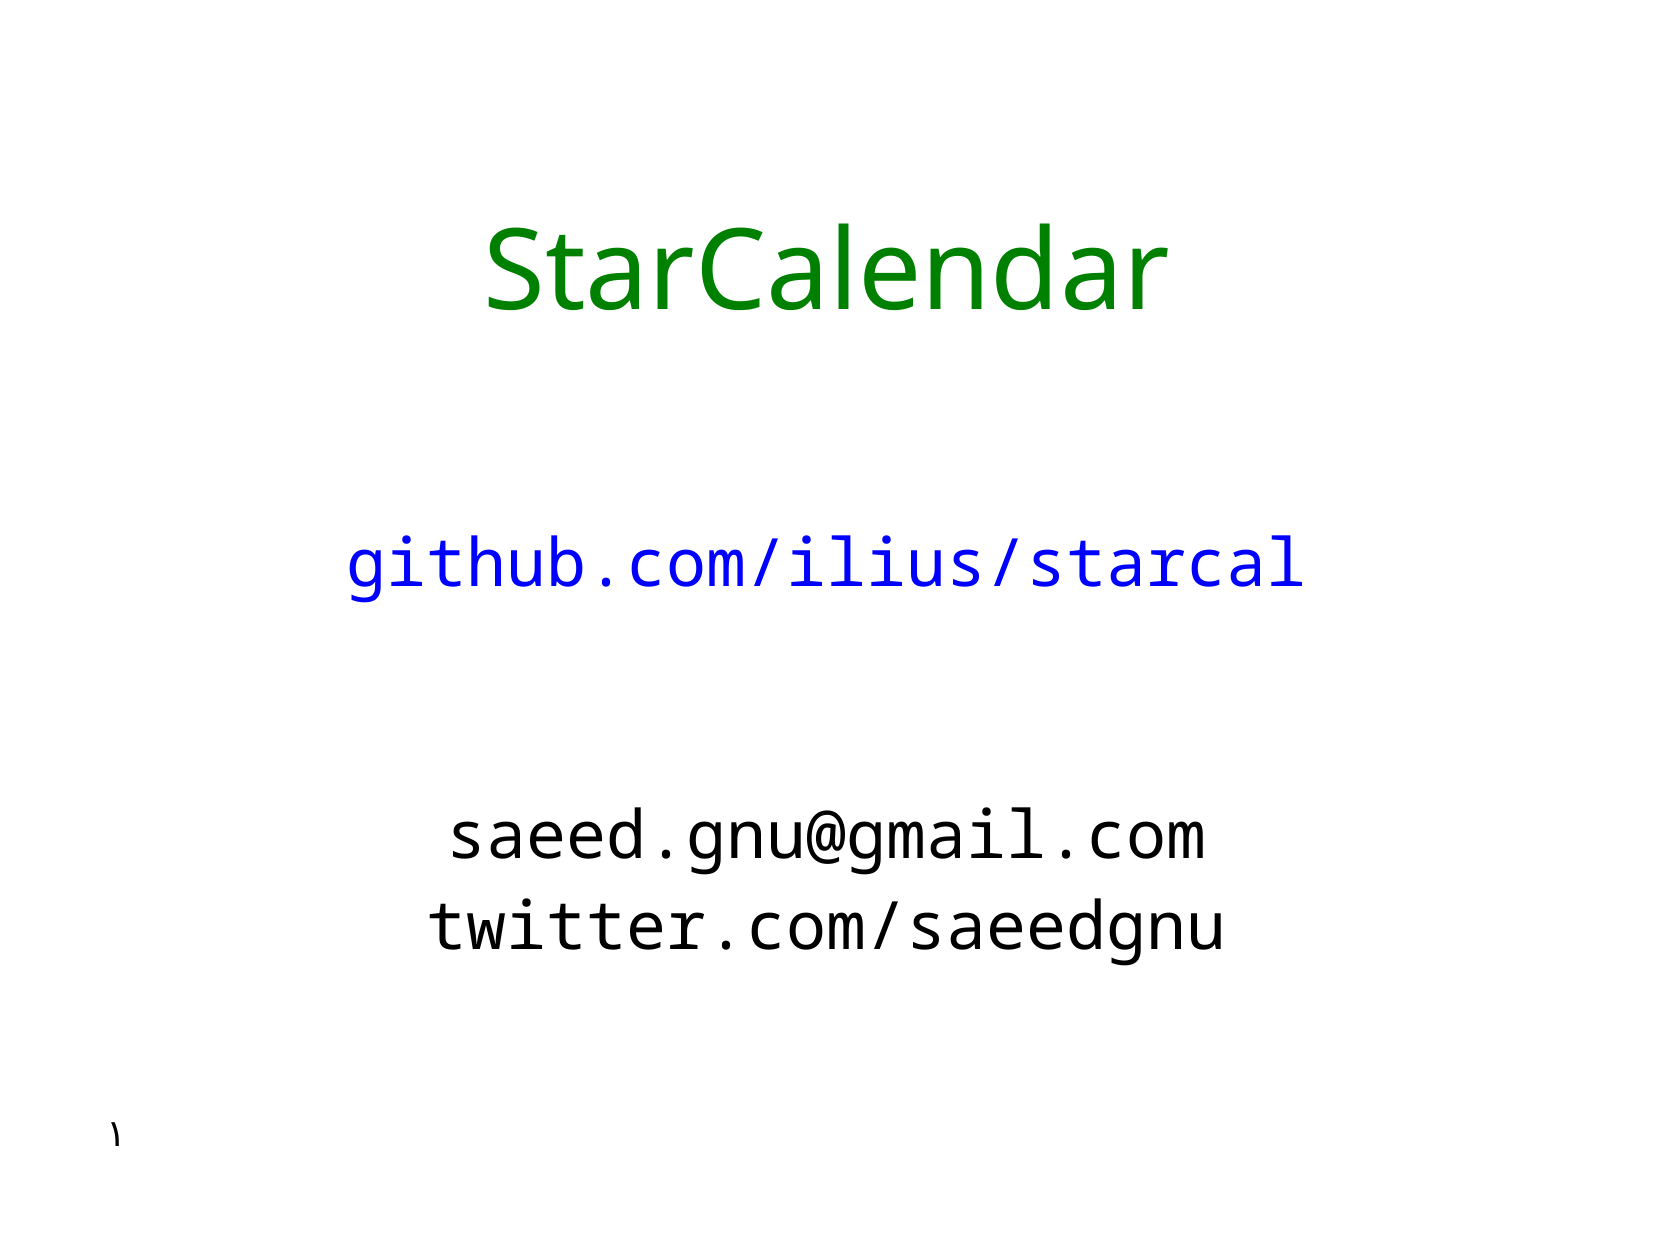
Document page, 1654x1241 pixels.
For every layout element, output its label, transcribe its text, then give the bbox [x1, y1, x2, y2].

title StarCalendar [82, 22, 1571, 417]
text_box ۱ [91, 1104, 133, 1175]
subtitle github.com/ilius/starcal saeed.gnu@gmail.com twitter.com/saeedgnu [82, 417, 1571, 1158]
